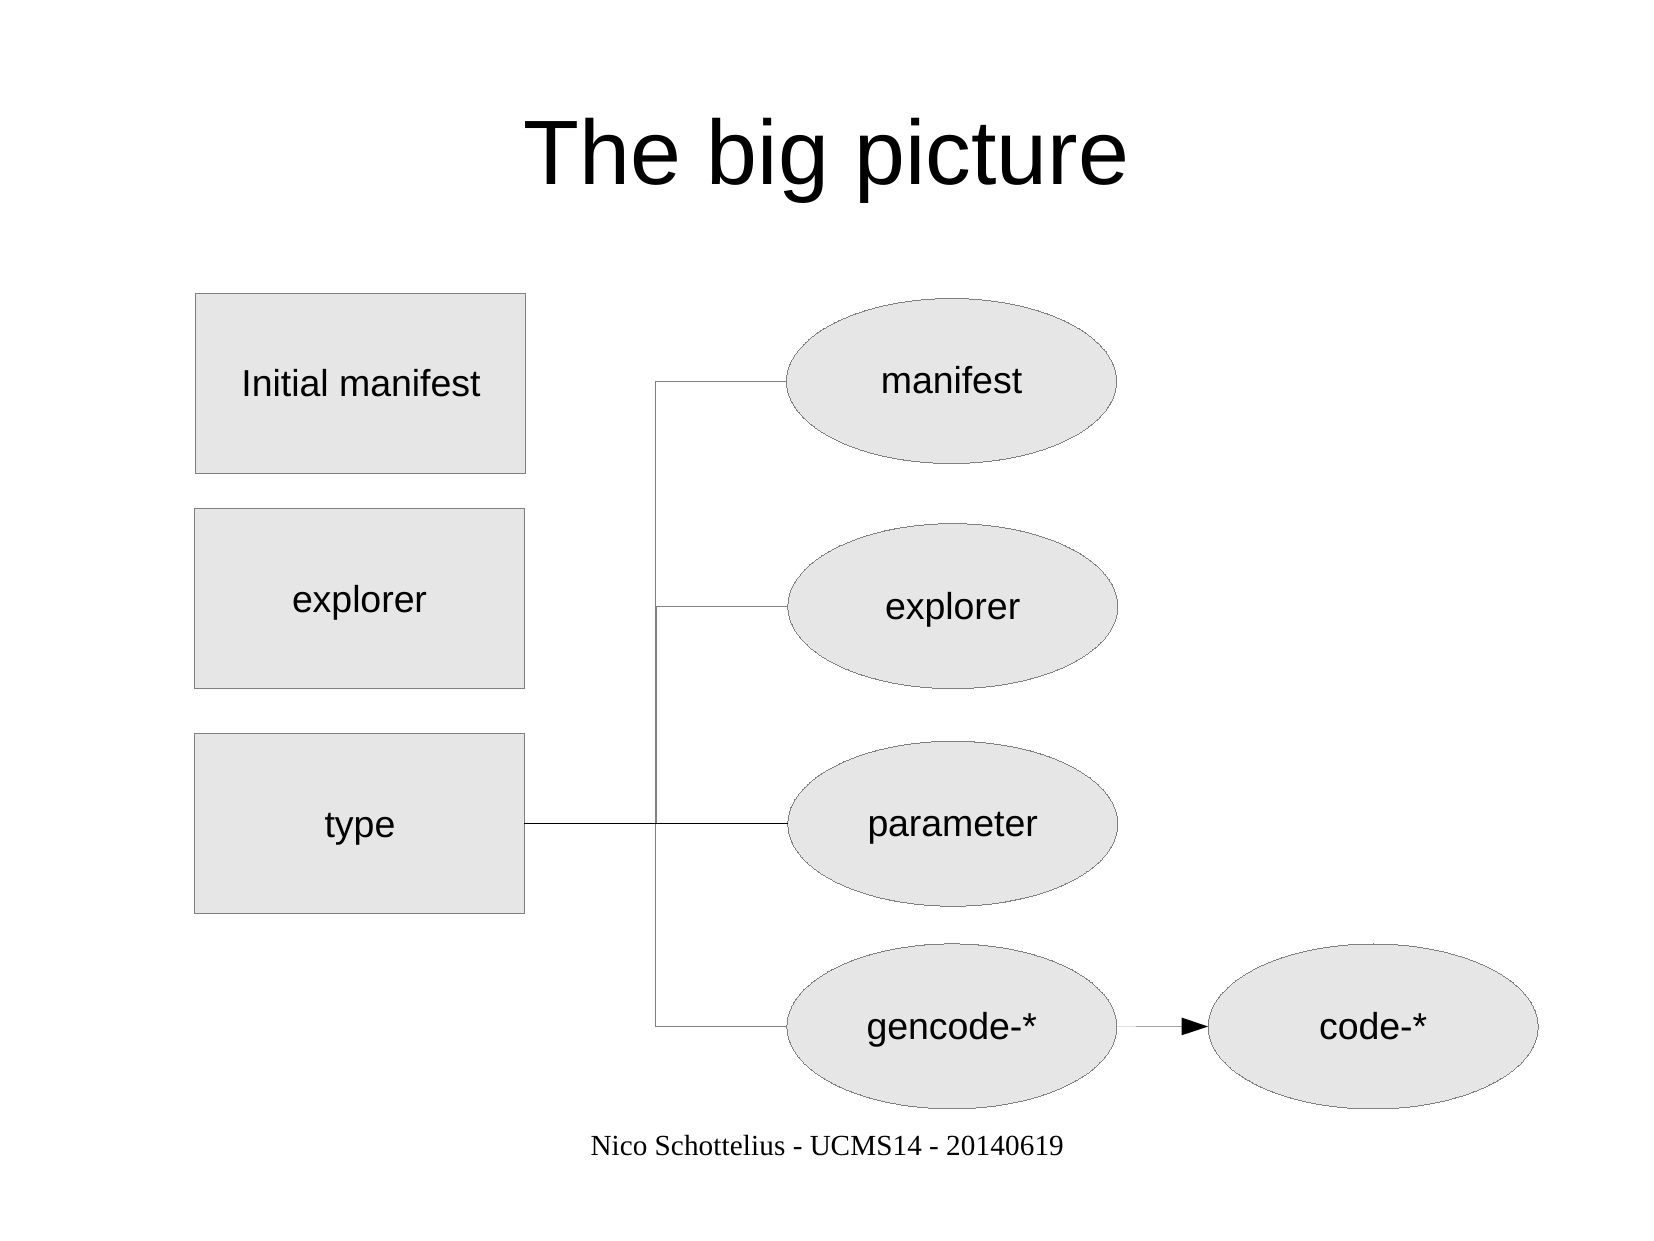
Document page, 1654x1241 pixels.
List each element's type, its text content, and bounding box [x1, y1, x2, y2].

text_box explorer [787, 523, 1118, 689]
text_box Initial manifest [195, 293, 526, 474]
text_box parameter [787, 741, 1118, 907]
text_box code-* [1208, 943, 1539, 1109]
text_box gencode-* [786, 943, 1117, 1109]
text_box manifest [786, 298, 1117, 464]
title The big picture [82, 49, 1571, 257]
text_box explorer [194, 508, 525, 689]
text_box type [194, 733, 525, 914]
